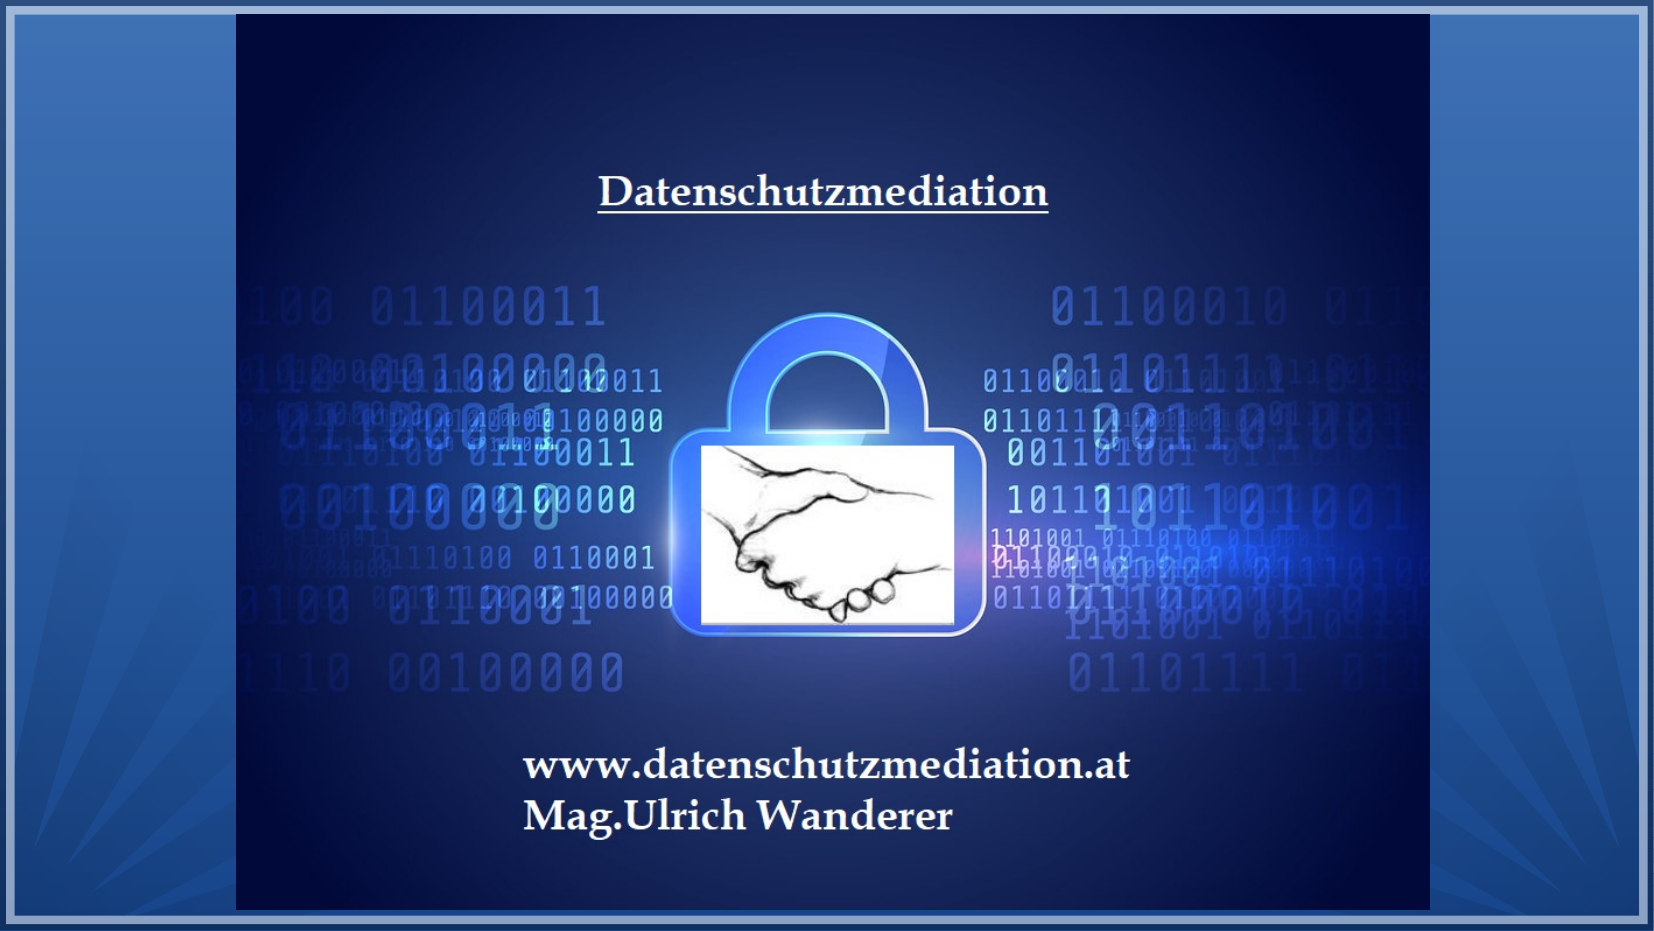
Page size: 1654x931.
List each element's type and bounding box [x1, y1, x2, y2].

picture [236, 14, 1430, 910]
